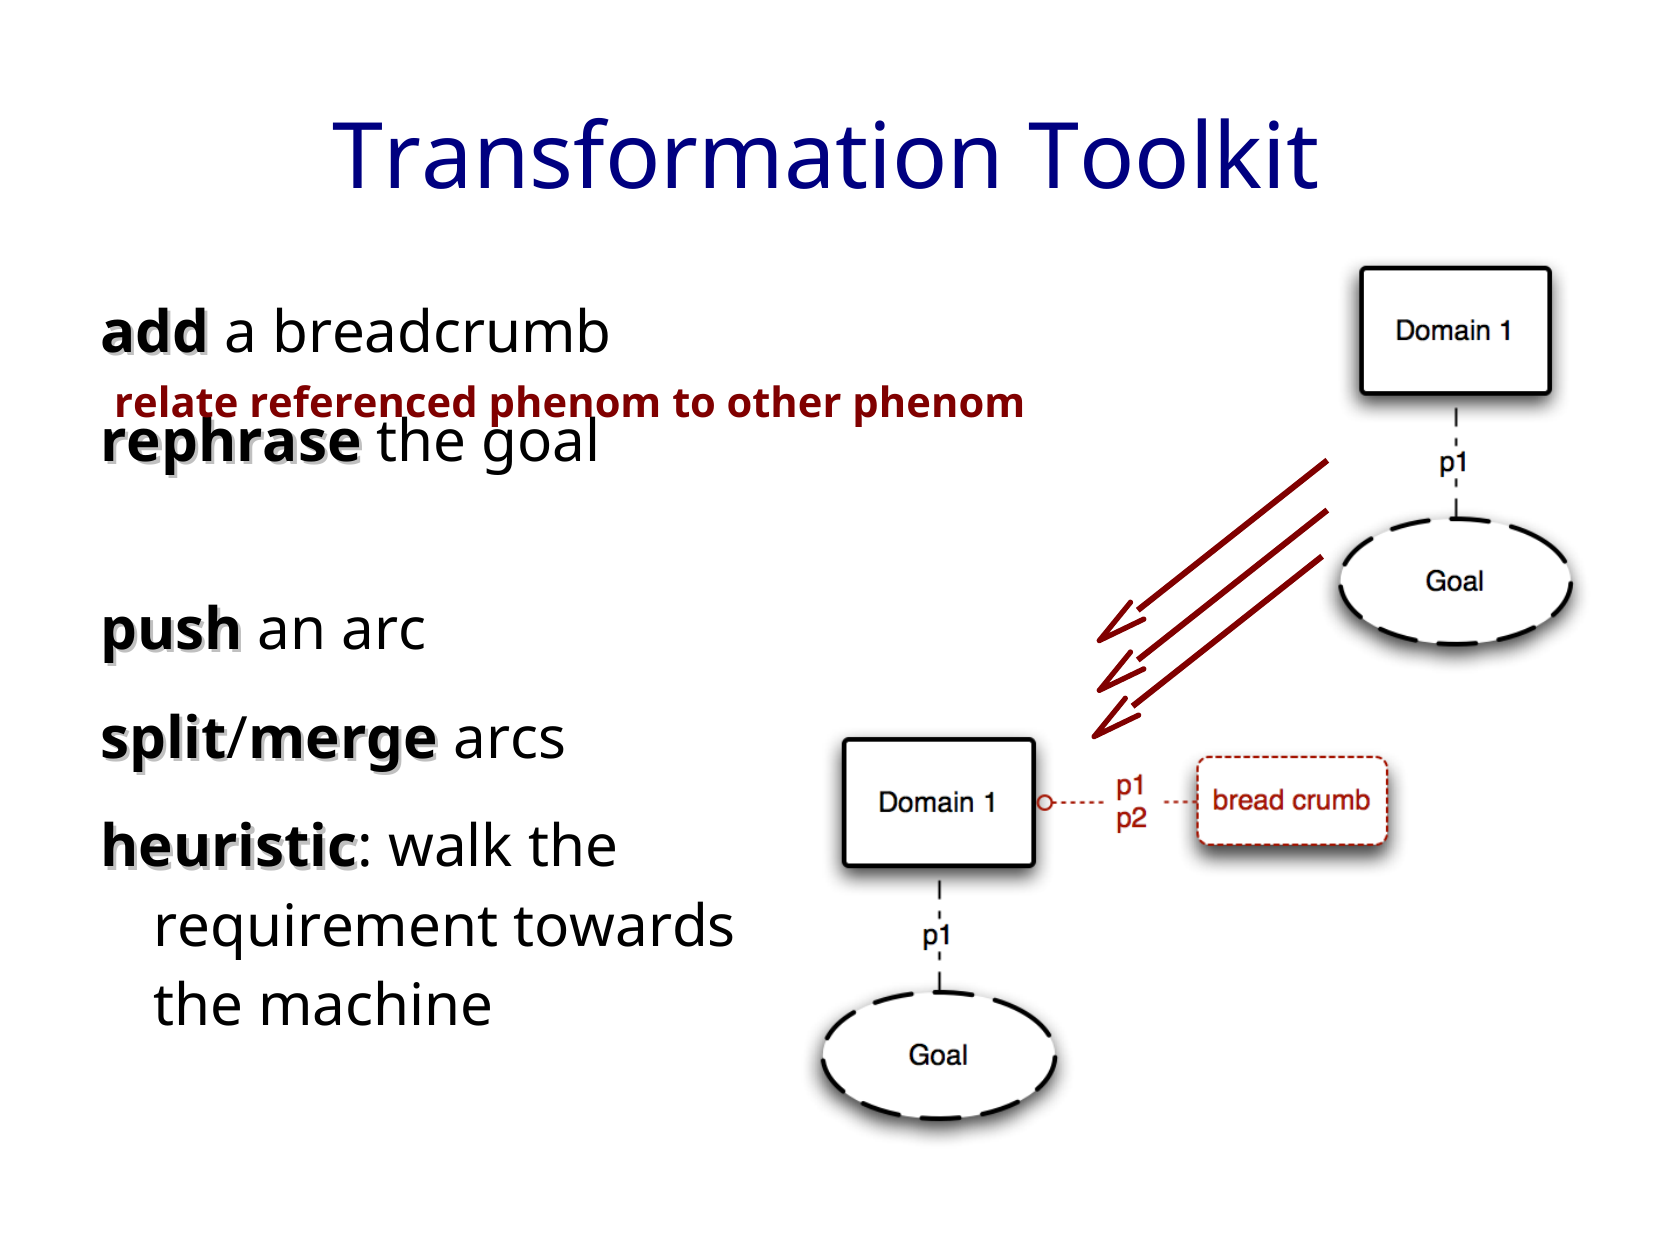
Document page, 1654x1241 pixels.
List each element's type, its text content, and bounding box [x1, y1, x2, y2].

text_box relate referenced phenom to other phenom [112, 355, 1028, 447]
picture [1292, 231, 1654, 700]
list add a breadcrumb rephrase the goal push an arc split/merge arcs heuristic: walk the requirement towards the machine [82, 290, 809, 1156]
title Transformation Toolkit [82, 49, 1571, 257]
picture [774, 702, 1434, 1175]
